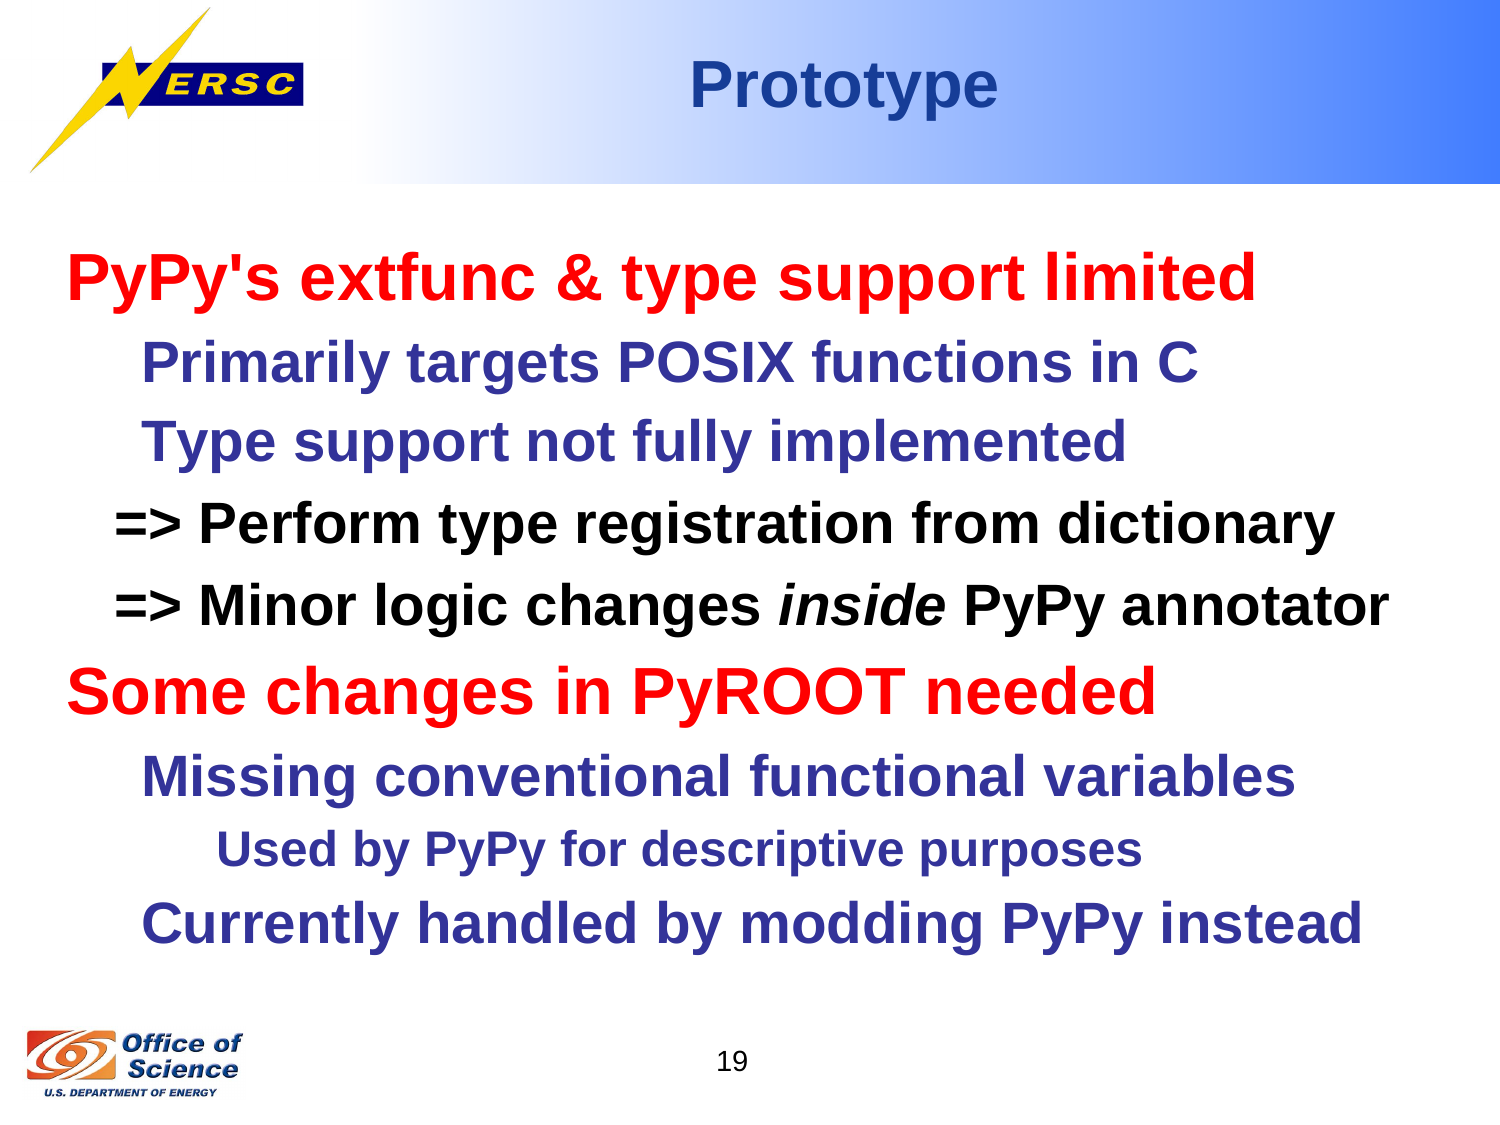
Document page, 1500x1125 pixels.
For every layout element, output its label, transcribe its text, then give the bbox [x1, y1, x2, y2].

list PyPy's extfunc & type support limited Primarily targets POSIX functions in C Type support not fully implemented => Perform type registration from dictionary => Minor logic changes inside PyPy annotator Some changes in PyROOT needed Missing conventional functional variables Used by PyPy for descriptive purposes Currently handled by modding PyPy instead [66, 240, 1425, 1001]
picture [22, 1026, 246, 1100]
title Prototype [364, 13, 1326, 156]
picture [0, 0, 352, 182]
